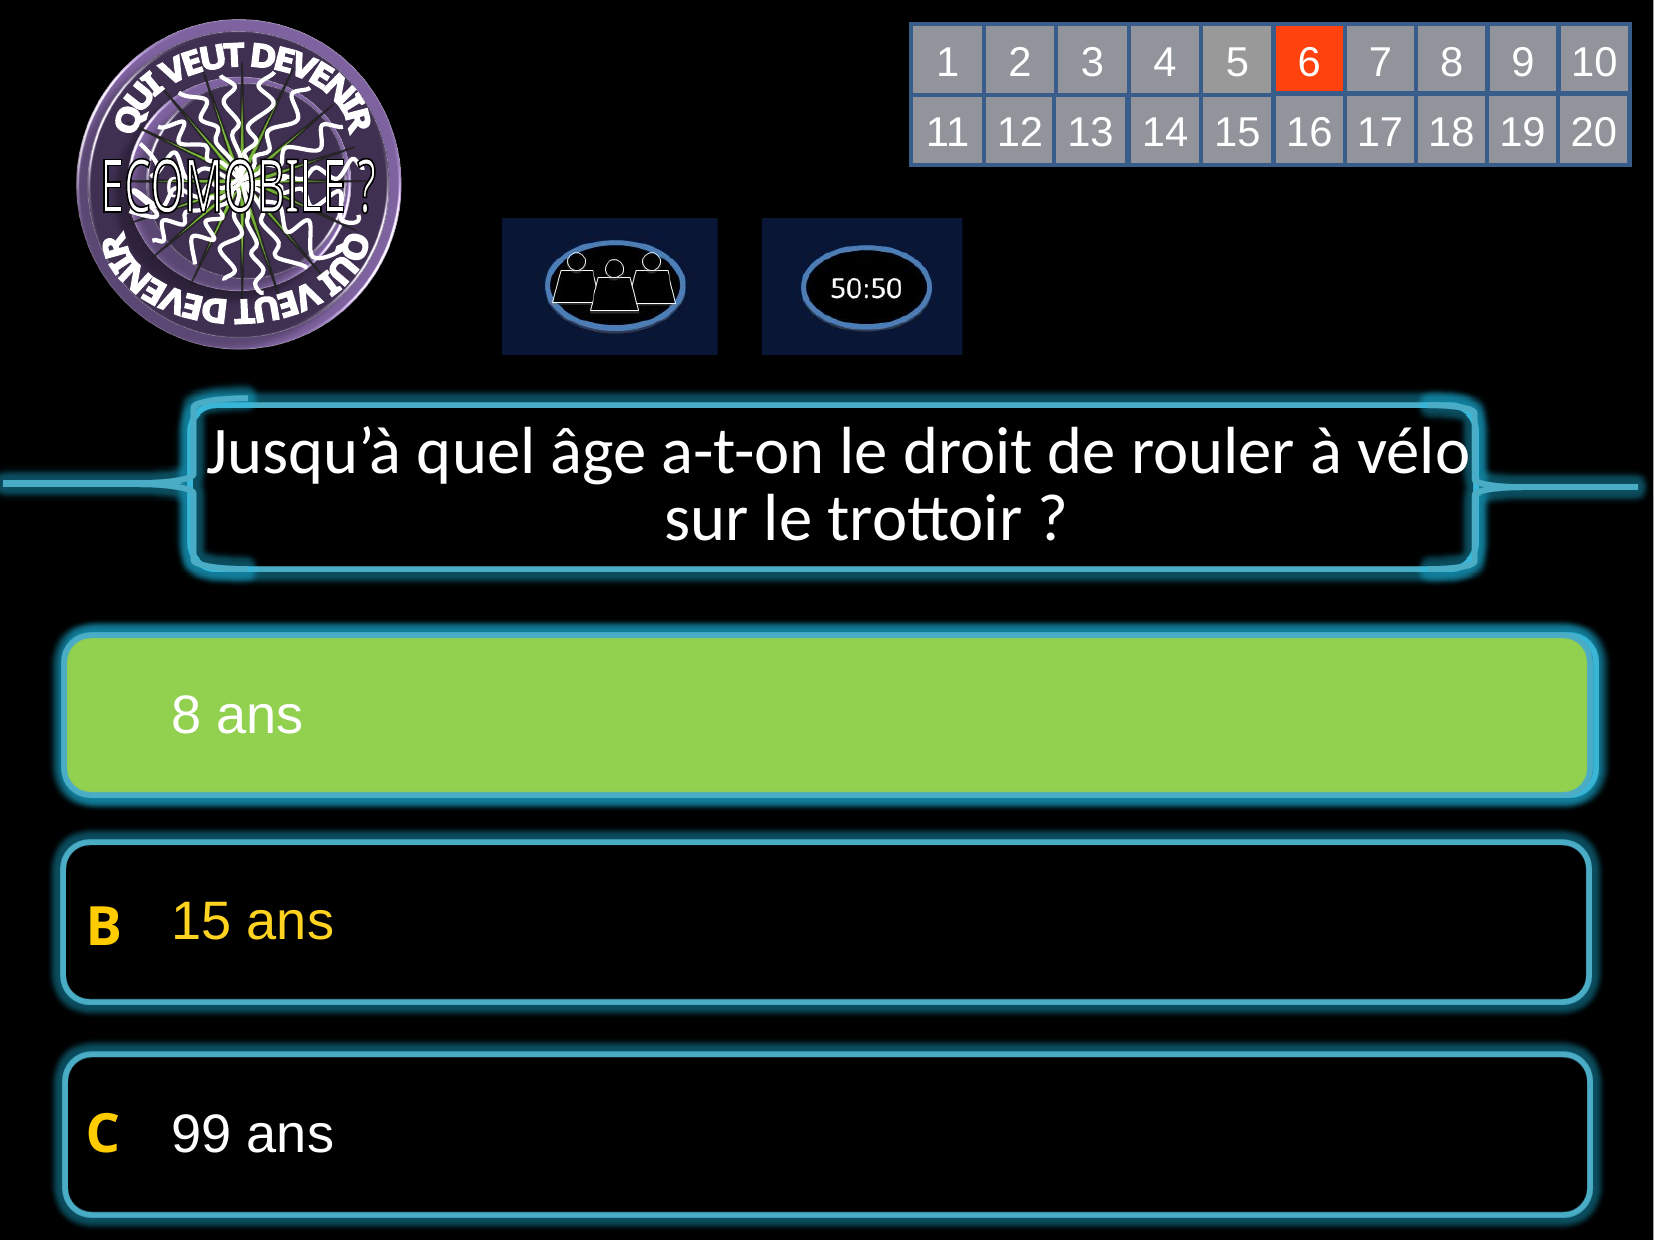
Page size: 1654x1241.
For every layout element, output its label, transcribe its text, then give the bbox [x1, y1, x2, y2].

text_box 11 [911, 94, 983, 166]
text_box 4 [1128, 24, 1201, 94]
text_box 1 [911, 24, 983, 94]
text_box 9 [1487, 24, 1558, 93]
picture [44, 615, 1616, 815]
picture [45, 1034, 1610, 1235]
list 99 ans [171, 1062, 1571, 1205]
text_box 15 [1201, 94, 1273, 166]
text_box 16 [1273, 93, 1345, 166]
title Jusqu’à quel âge a-t-on le droit de rouler à vélo sur le trottoir ? [200, 407, 1477, 573]
list 15 ans [171, 850, 1571, 993]
text_box 2 [983, 24, 1056, 94]
text_box 12 [983, 94, 1054, 166]
list 8 ans [171, 643, 1571, 786]
text_box 8 [1416, 24, 1487, 93]
text_box 17 [1345, 93, 1415, 166]
text_box 5 [1201, 24, 1273, 94]
text_box 14 [1128, 94, 1201, 166]
text_box 18 [1415, 93, 1486, 166]
text_box 6 [1273, 24, 1344, 93]
text_box 20 [1558, 93, 1630, 166]
text_box 7 [1344, 24, 1416, 93]
picture [43, 822, 1609, 1022]
text_box 19 [1486, 93, 1558, 166]
text_box 10 [1558, 24, 1630, 93]
picture [53, 18, 402, 370]
text_box 3 [1056, 24, 1128, 95]
picture [0, 377, 1654, 591]
text_box 13 [1054, 94, 1127, 166]
